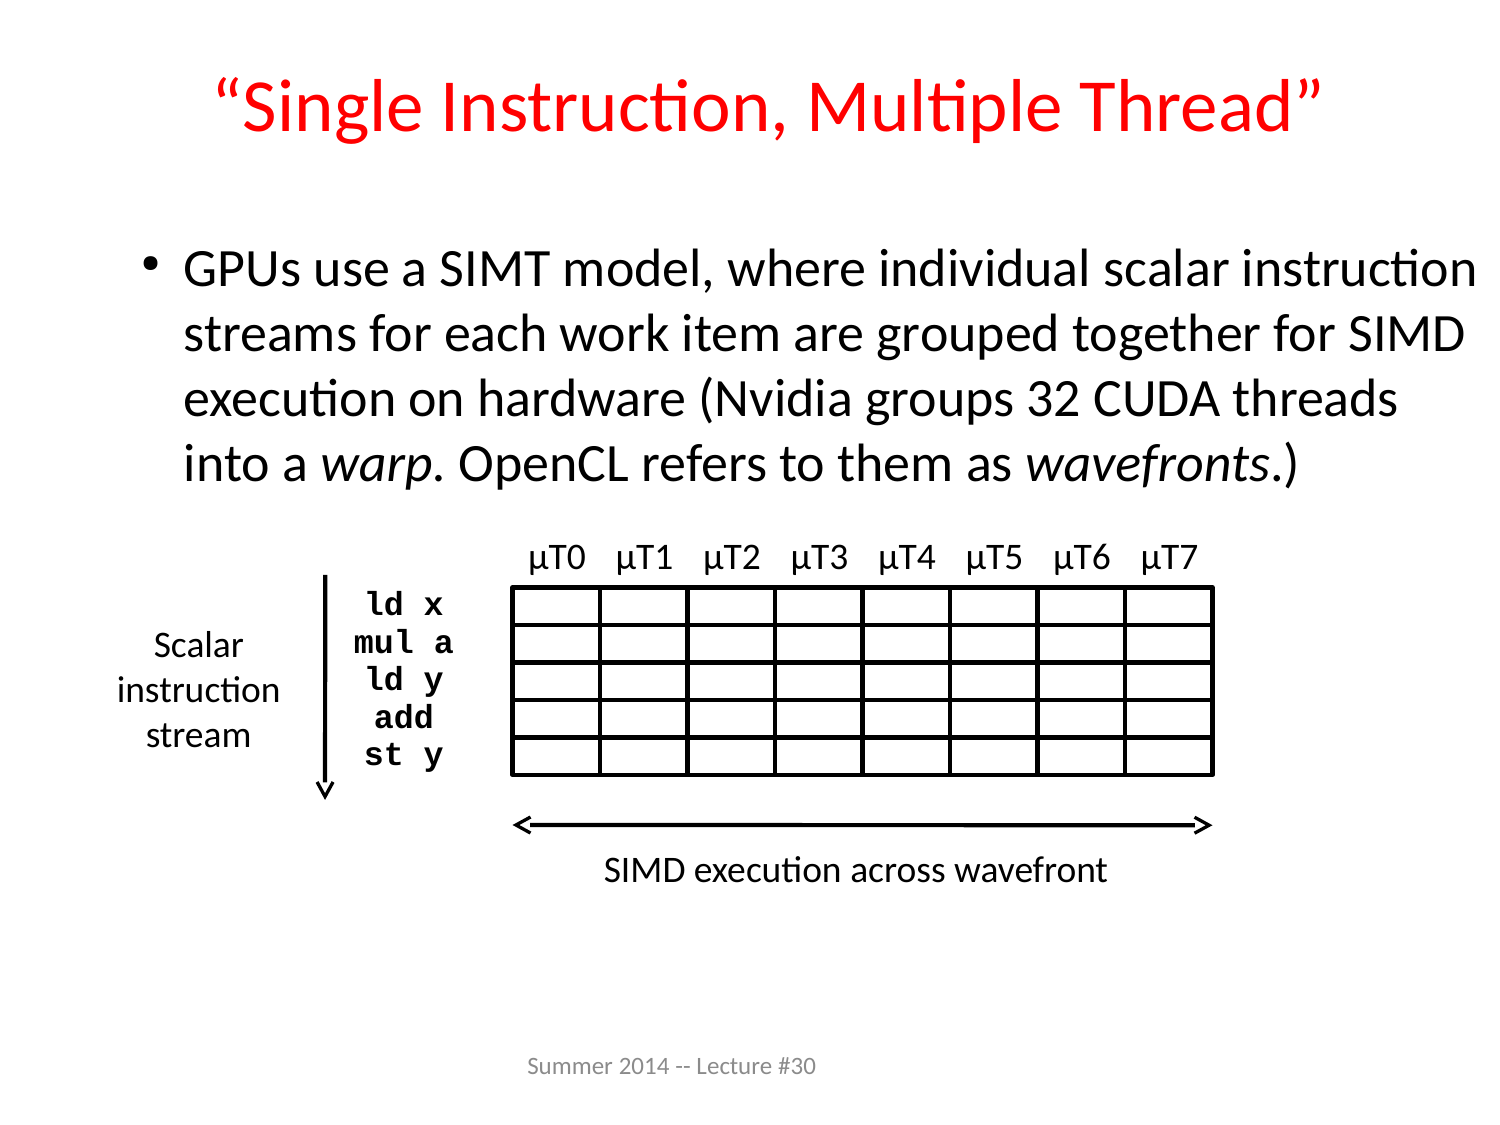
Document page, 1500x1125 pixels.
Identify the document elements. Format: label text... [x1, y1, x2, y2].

title “Single Instruction, Multiple Thread” [75, 37, 1463, 188]
text_box Scalar instruction stream [75, 612, 323, 763]
text_box µT3 [775, 524, 863, 585]
text_box ld x [349, 574, 459, 612]
text_box add [399, 713, 406, 724]
text_box add [419, 713, 426, 724]
list GPUs use a SIMT model, where individual scalar instruction streams for each work item are grouped together for SIMD execution on hardware (Nvidia groups 32 CUDA threads into a warp. OpenCL refers to them as wavefronts.) [111, 224, 1500, 563]
text_box µT4 [863, 524, 950, 585]
text_box µT0 [513, 524, 600, 585]
text_box µT6 [1038, 524, 1125, 585]
text_box SIMD execution across wavefront [525, 837, 1188, 898]
text_box add [359, 687, 449, 724]
text_box mul a [339, 612, 469, 668]
text_box µT1 [600, 524, 688, 585]
text_box ld y [348, 649, 459, 705]
text_box µT7 [1125, 524, 1214, 585]
text_box ld y [389, 675, 396, 687]
text_box ld x [389, 600, 396, 612]
text_box st y [349, 724, 459, 780]
text_box µT5 [950, 524, 1038, 585]
text_box µT2 [688, 524, 775, 585]
text_box [512, 587, 1213, 775]
